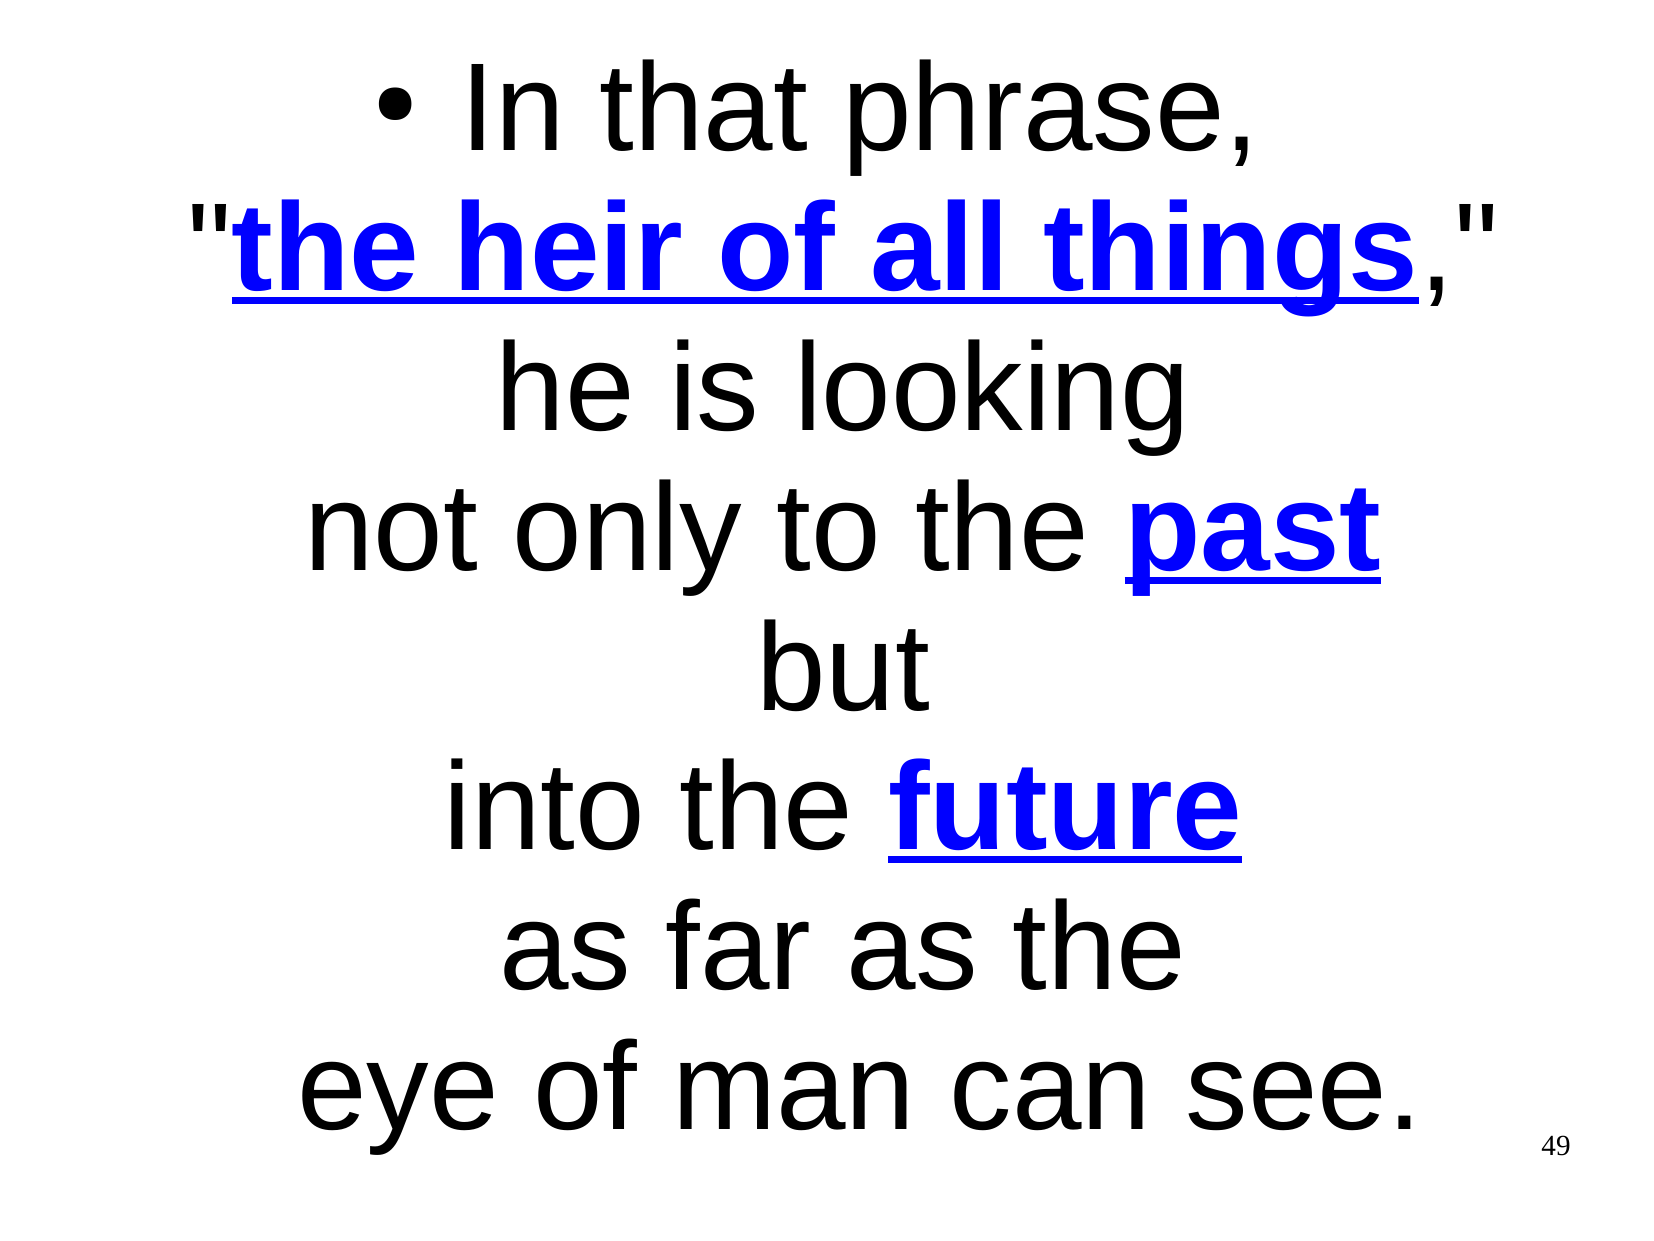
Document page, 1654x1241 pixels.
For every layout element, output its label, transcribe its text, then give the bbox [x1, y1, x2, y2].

list In that phrase, "the heir of all things," he is looking not only to the past but into the future as far as the eye of man can see. [37, 37, 1613, 1238]
